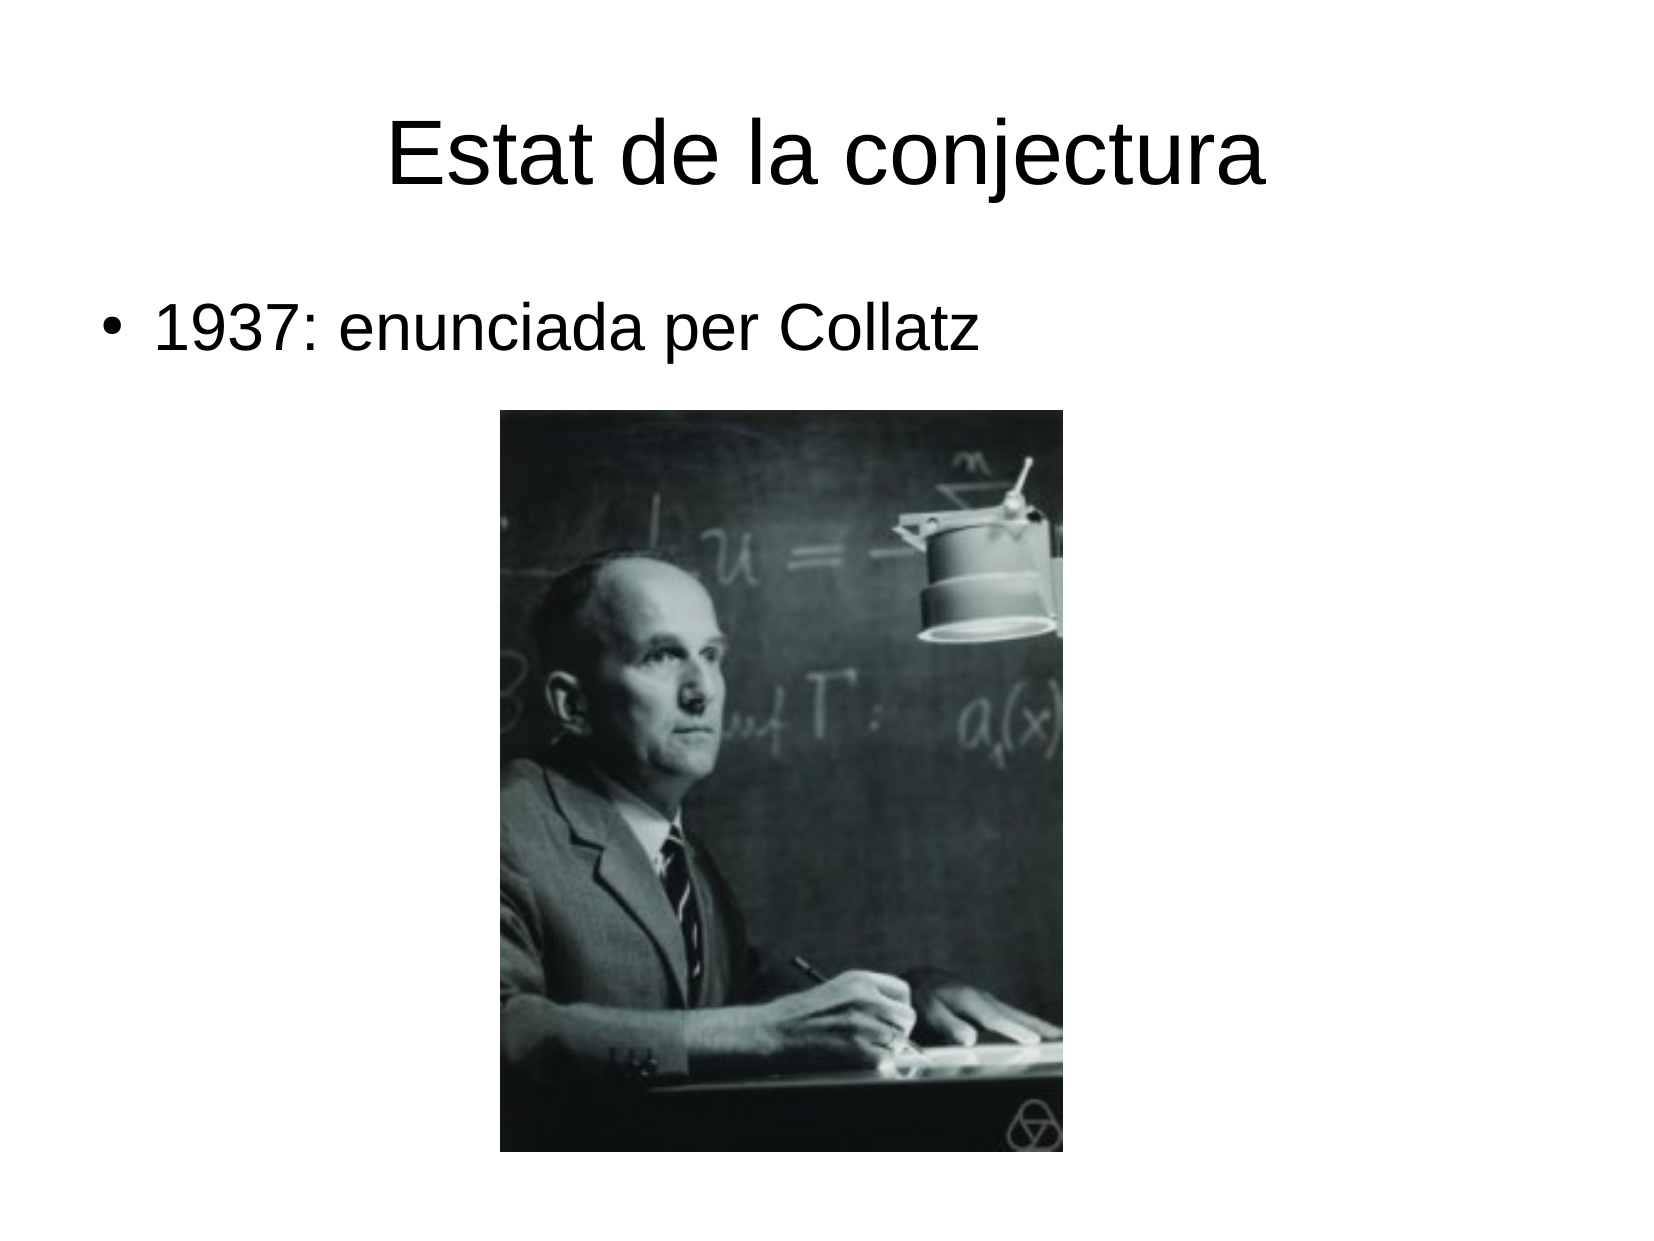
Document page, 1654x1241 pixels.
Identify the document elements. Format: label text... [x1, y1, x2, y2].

picture [500, 410, 1063, 1152]
list 1937: enunciada per Collatz [82, 290, 1571, 1109]
title Estat de la conjectura [82, 49, 1571, 257]
